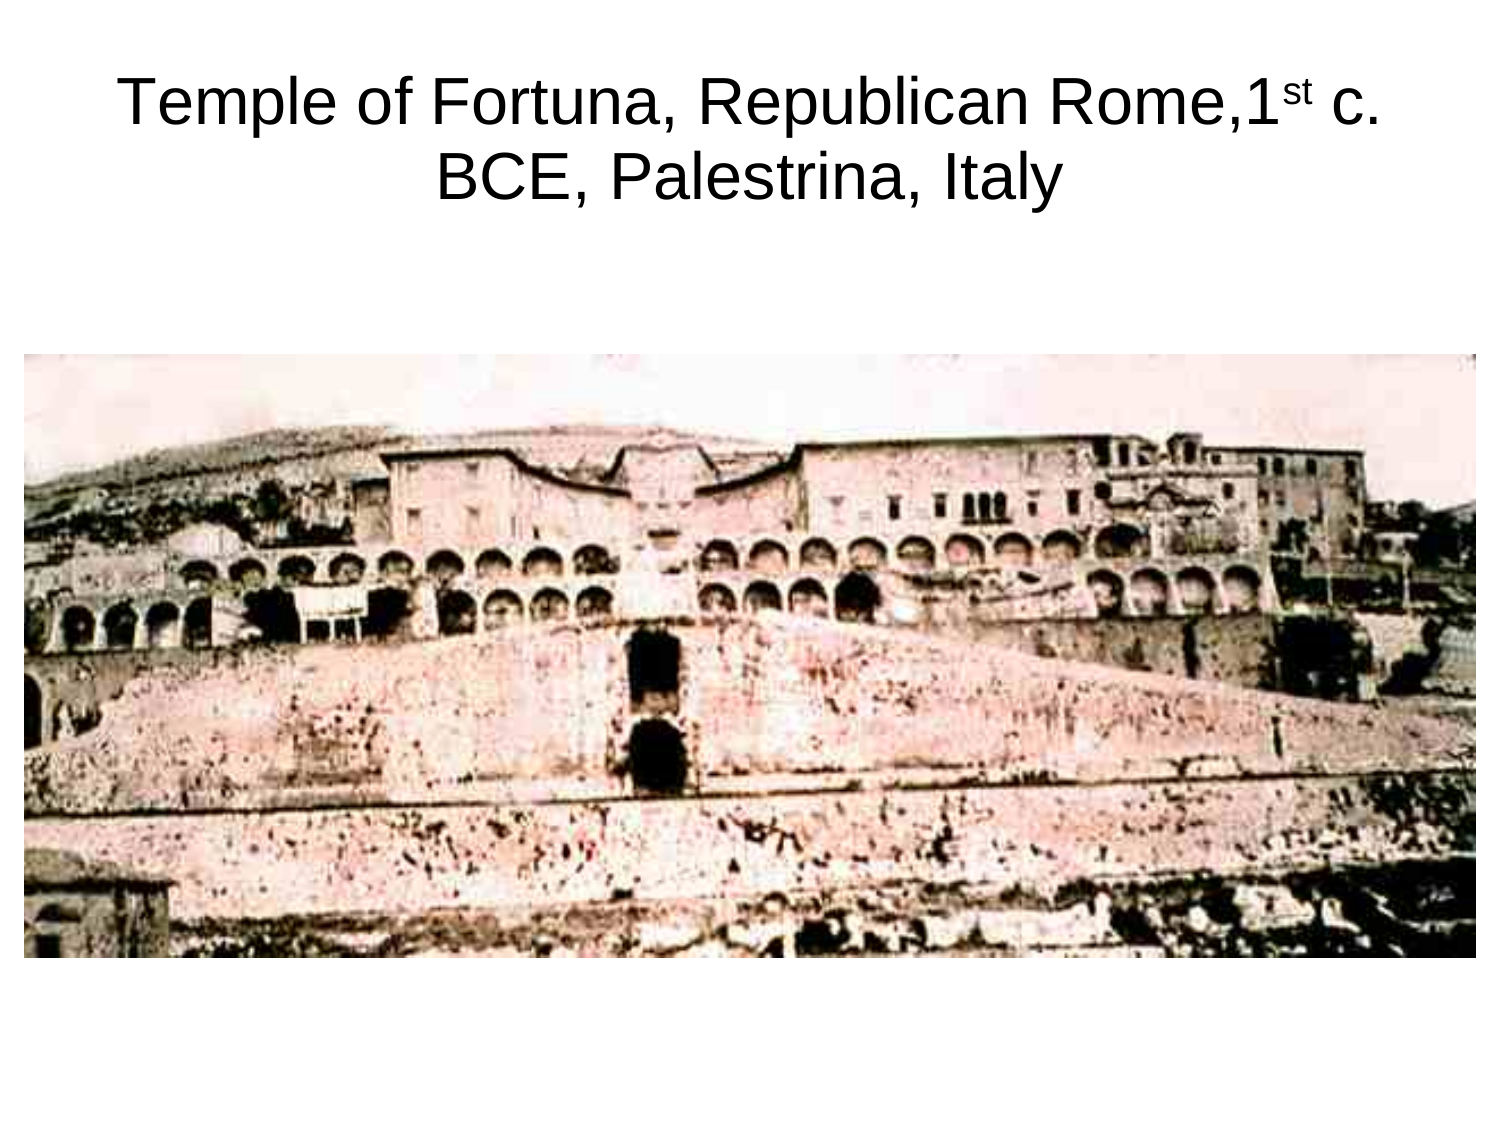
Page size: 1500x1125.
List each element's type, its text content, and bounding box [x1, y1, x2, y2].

picture [24, 354, 1476, 958]
title Temple of Fortuna, Republican Rome,1st c. BCE, Palestrina, Italy [75, 45, 1426, 233]
